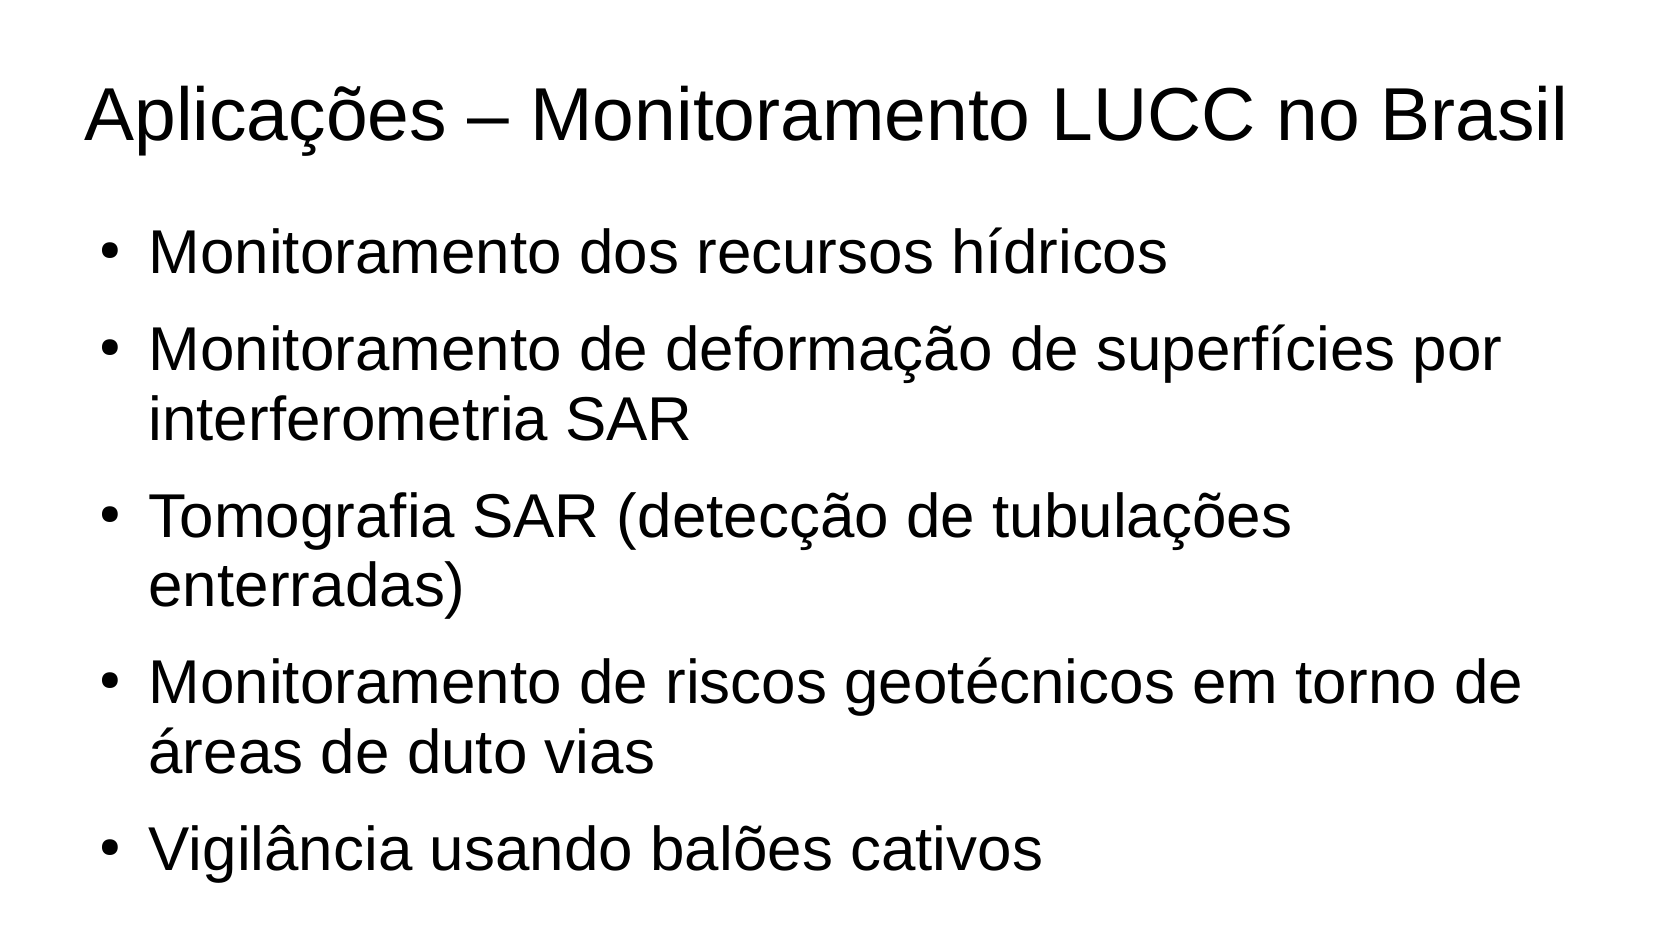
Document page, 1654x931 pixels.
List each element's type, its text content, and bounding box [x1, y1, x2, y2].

list Monitoramento dos recursos hídricos Monitoramento de deformação de superfícies por interferometria SAR Tomografia SAR (detecção de tubulações enterradas) Monitoramento de riscos geotécnicos em torno de áreas de duto vias Vigilância usando balões cativos [82, 217, 1571, 886]
title Aplicações – Monitoramento LUCC no Brasil [82, 37, 1571, 193]
